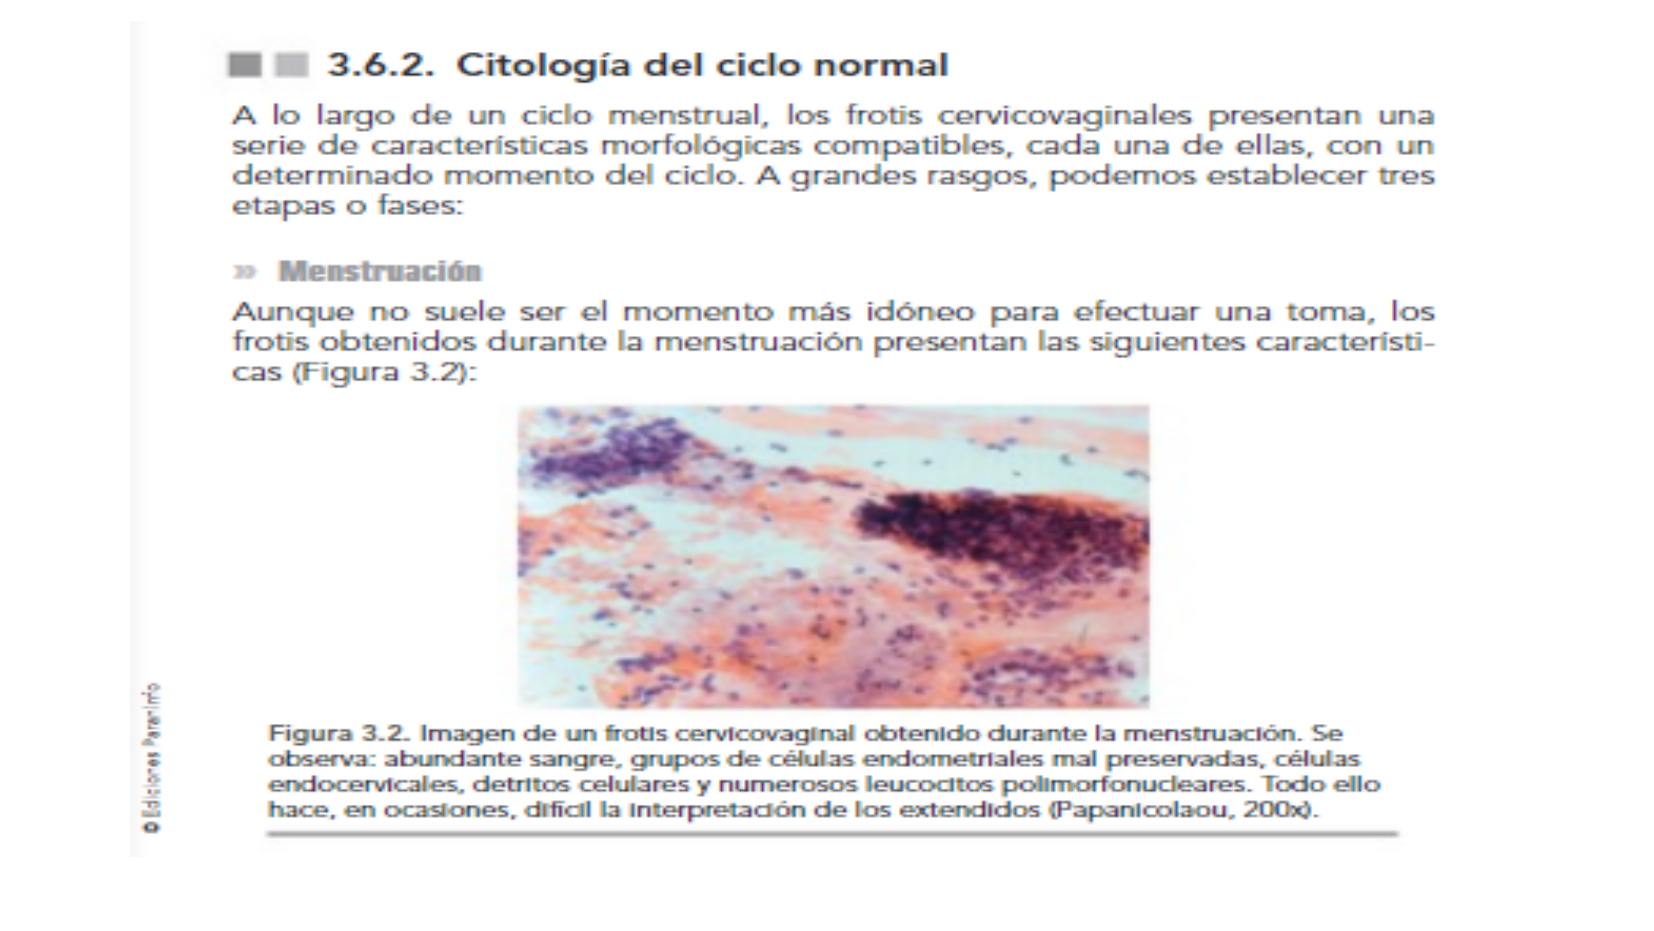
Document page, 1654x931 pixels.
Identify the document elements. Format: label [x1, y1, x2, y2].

picture [130, 21, 1549, 857]
